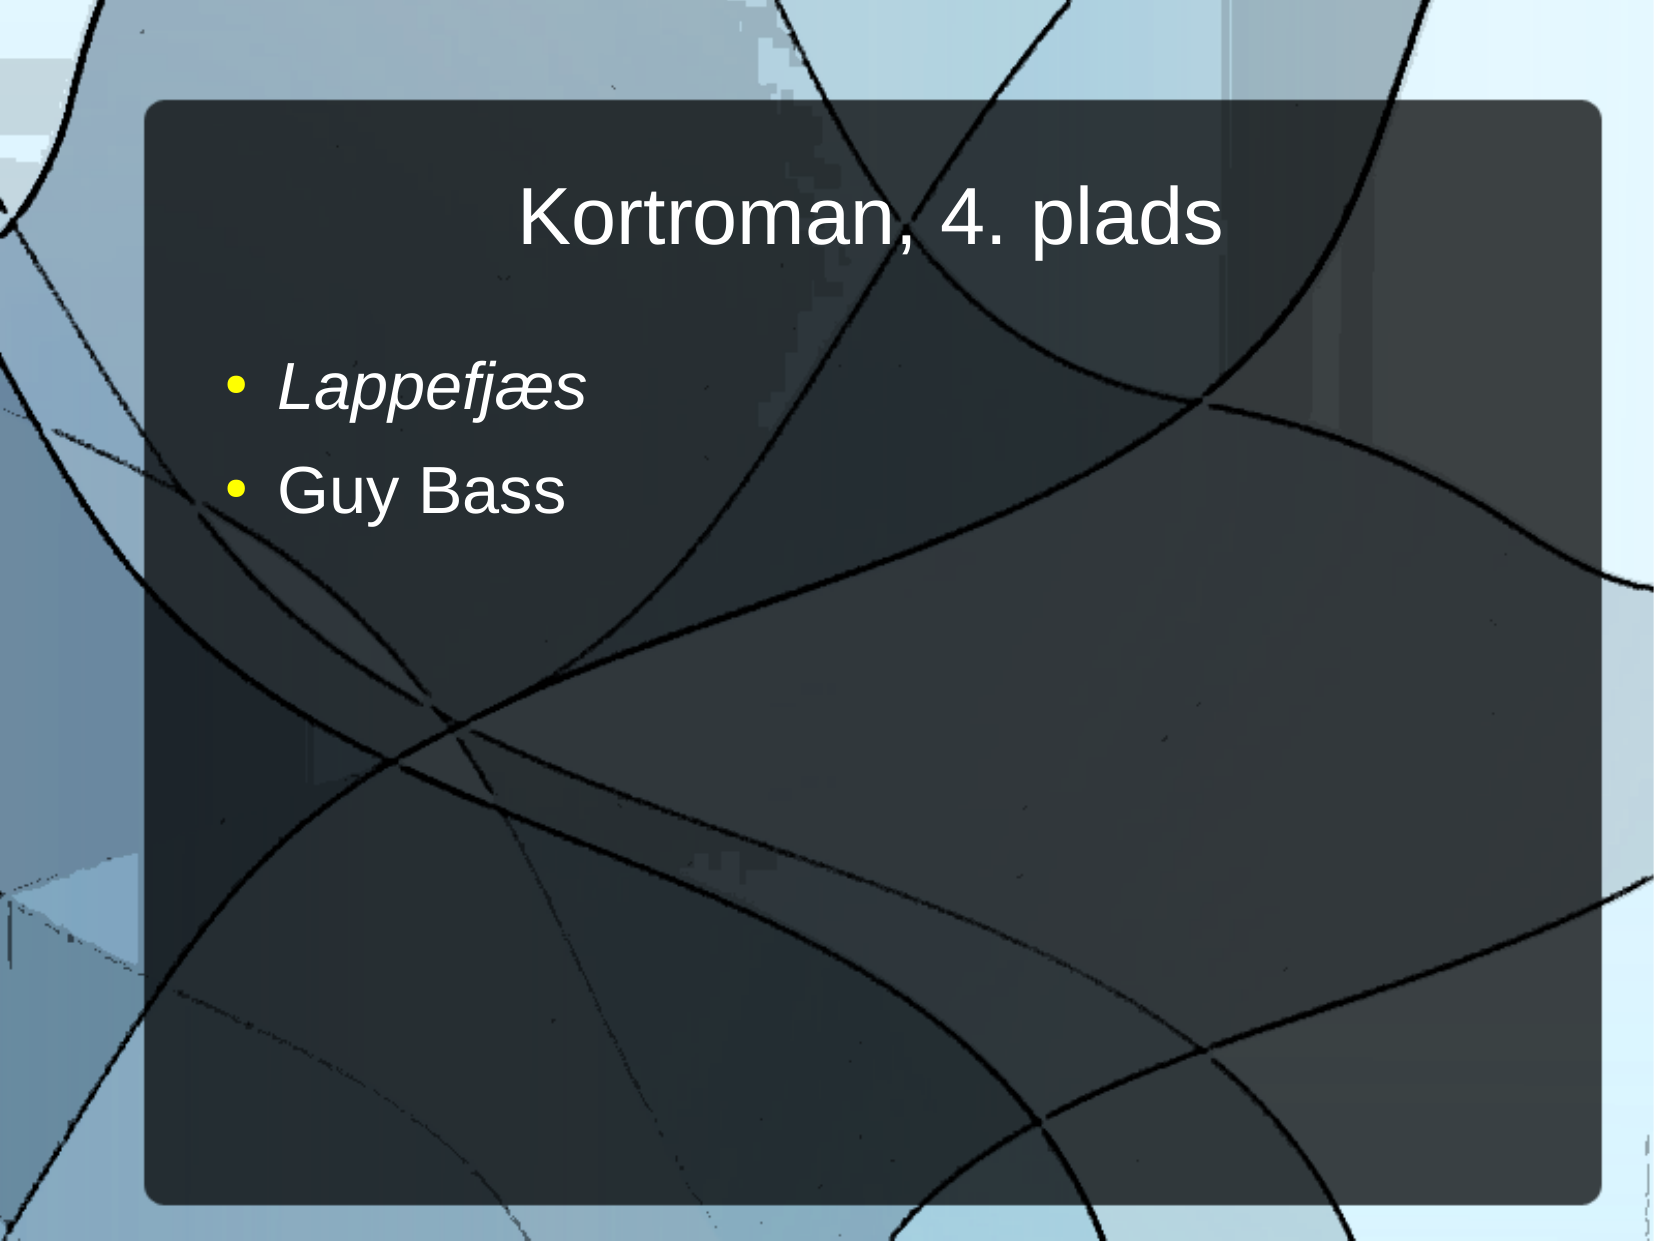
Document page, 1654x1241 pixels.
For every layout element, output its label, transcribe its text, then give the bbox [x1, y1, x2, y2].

picture [0, 0, 1654, 1241]
list Lappefjæs Guy Bass [206, 349, 1571, 1069]
title Kortroman, 4. plads [159, 108, 1583, 325]
